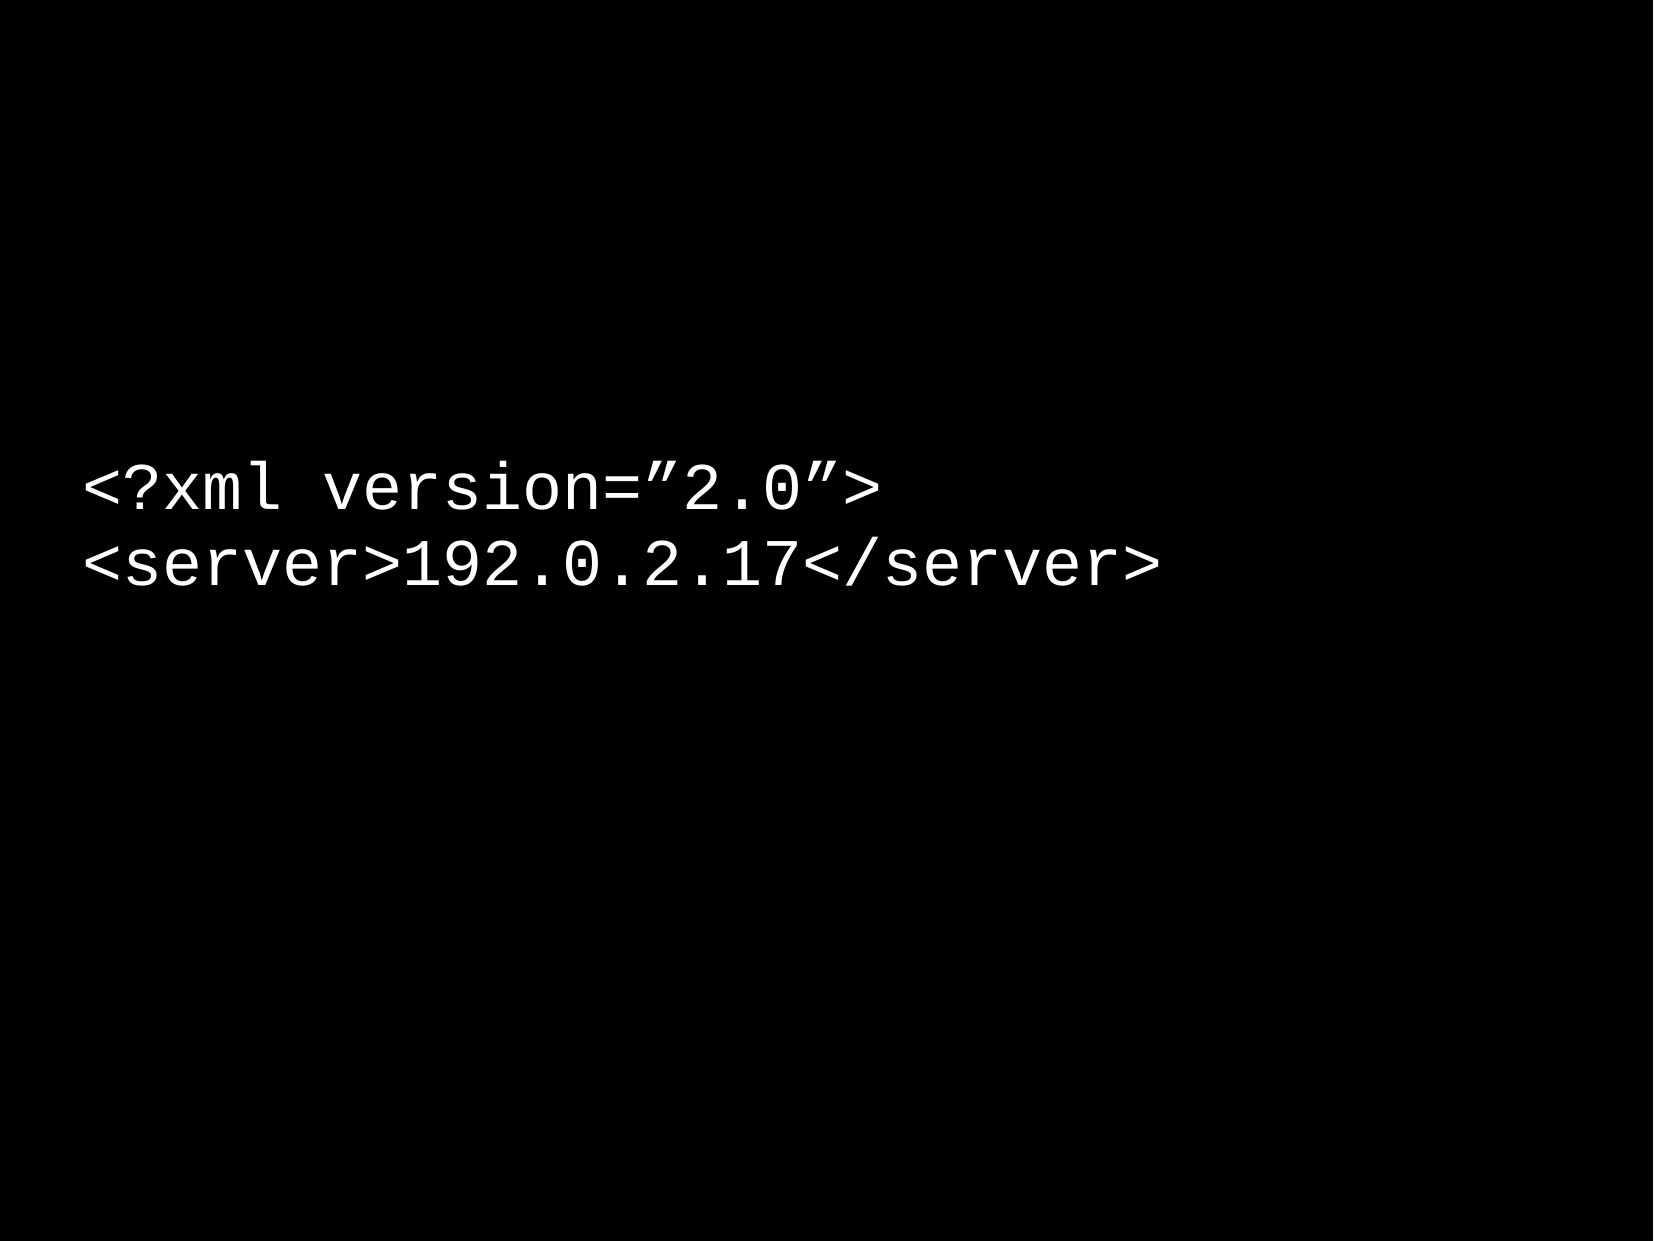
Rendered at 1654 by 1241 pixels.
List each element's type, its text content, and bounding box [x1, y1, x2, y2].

subtitle <?xml version=”2.0”> <server>192.0.2.17</server> [82, 49, 1571, 1010]
